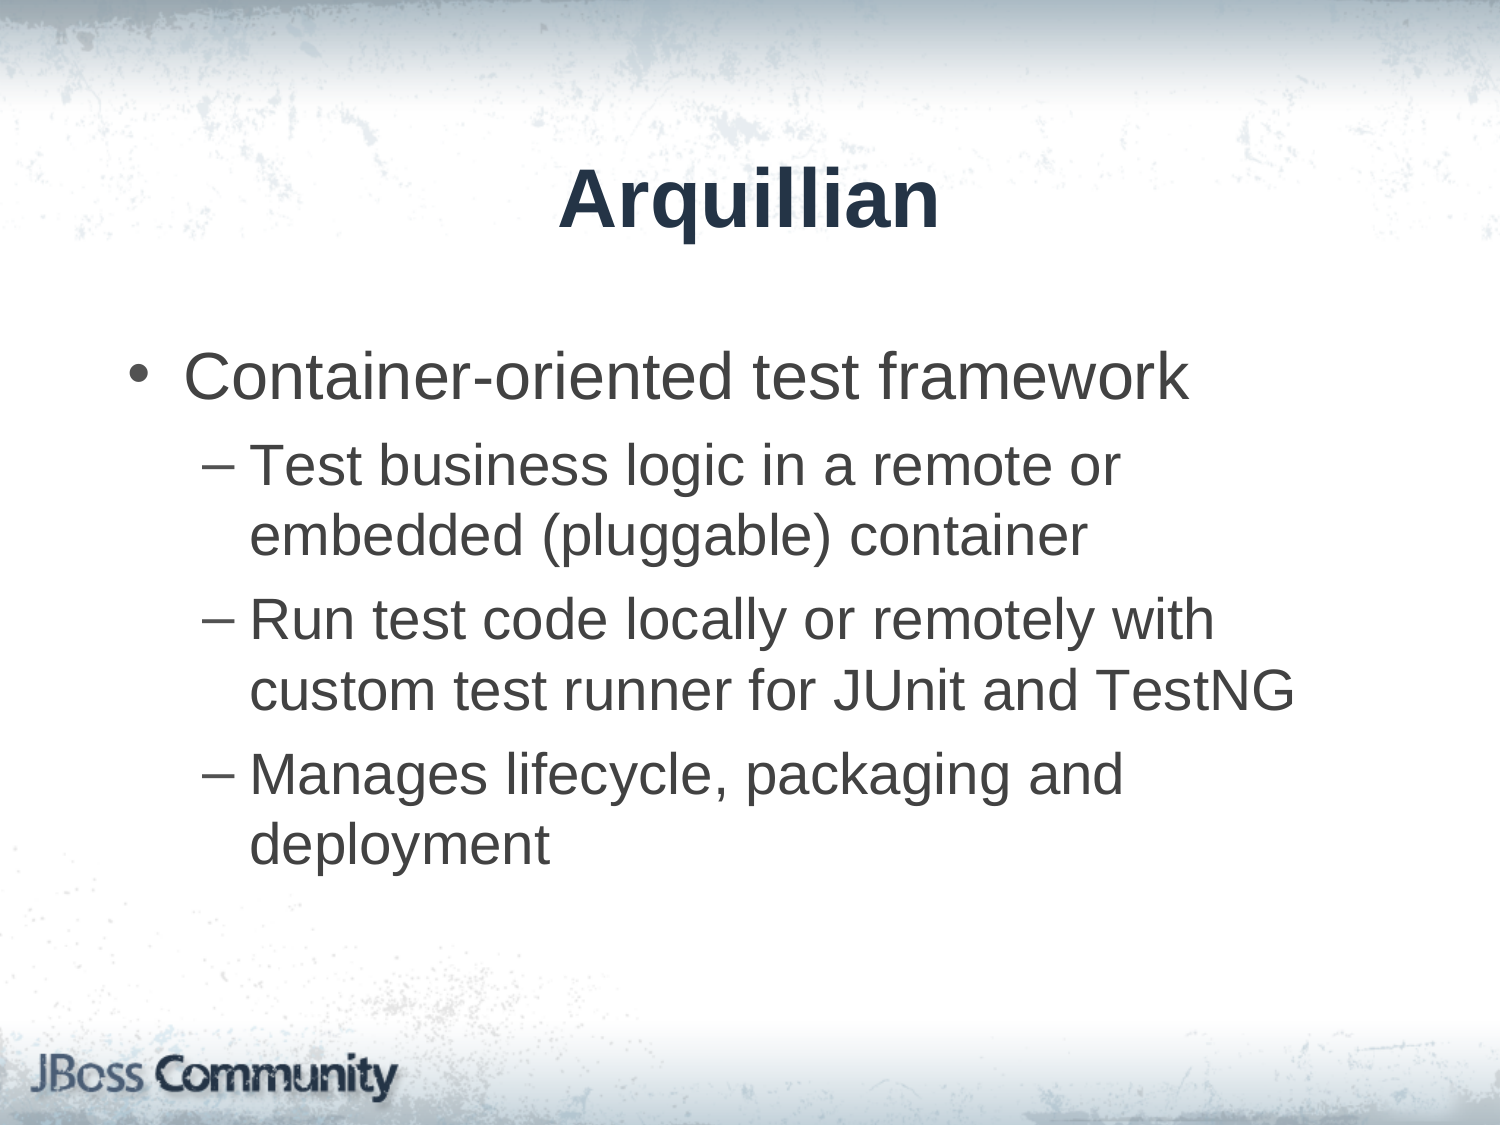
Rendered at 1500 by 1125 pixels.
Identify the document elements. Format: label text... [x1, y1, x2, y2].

list Container-oriented test framework Test business logic in a remote or embedded (pluggable) container Run test code locally or remotely with custom test runner for JUnit and TestNG Manages lifecycle, packaging and deployment [112, 324, 1388, 1001]
picture [0, 0, 1500, 1125]
title Arquillian [112, 75, 1388, 312]
